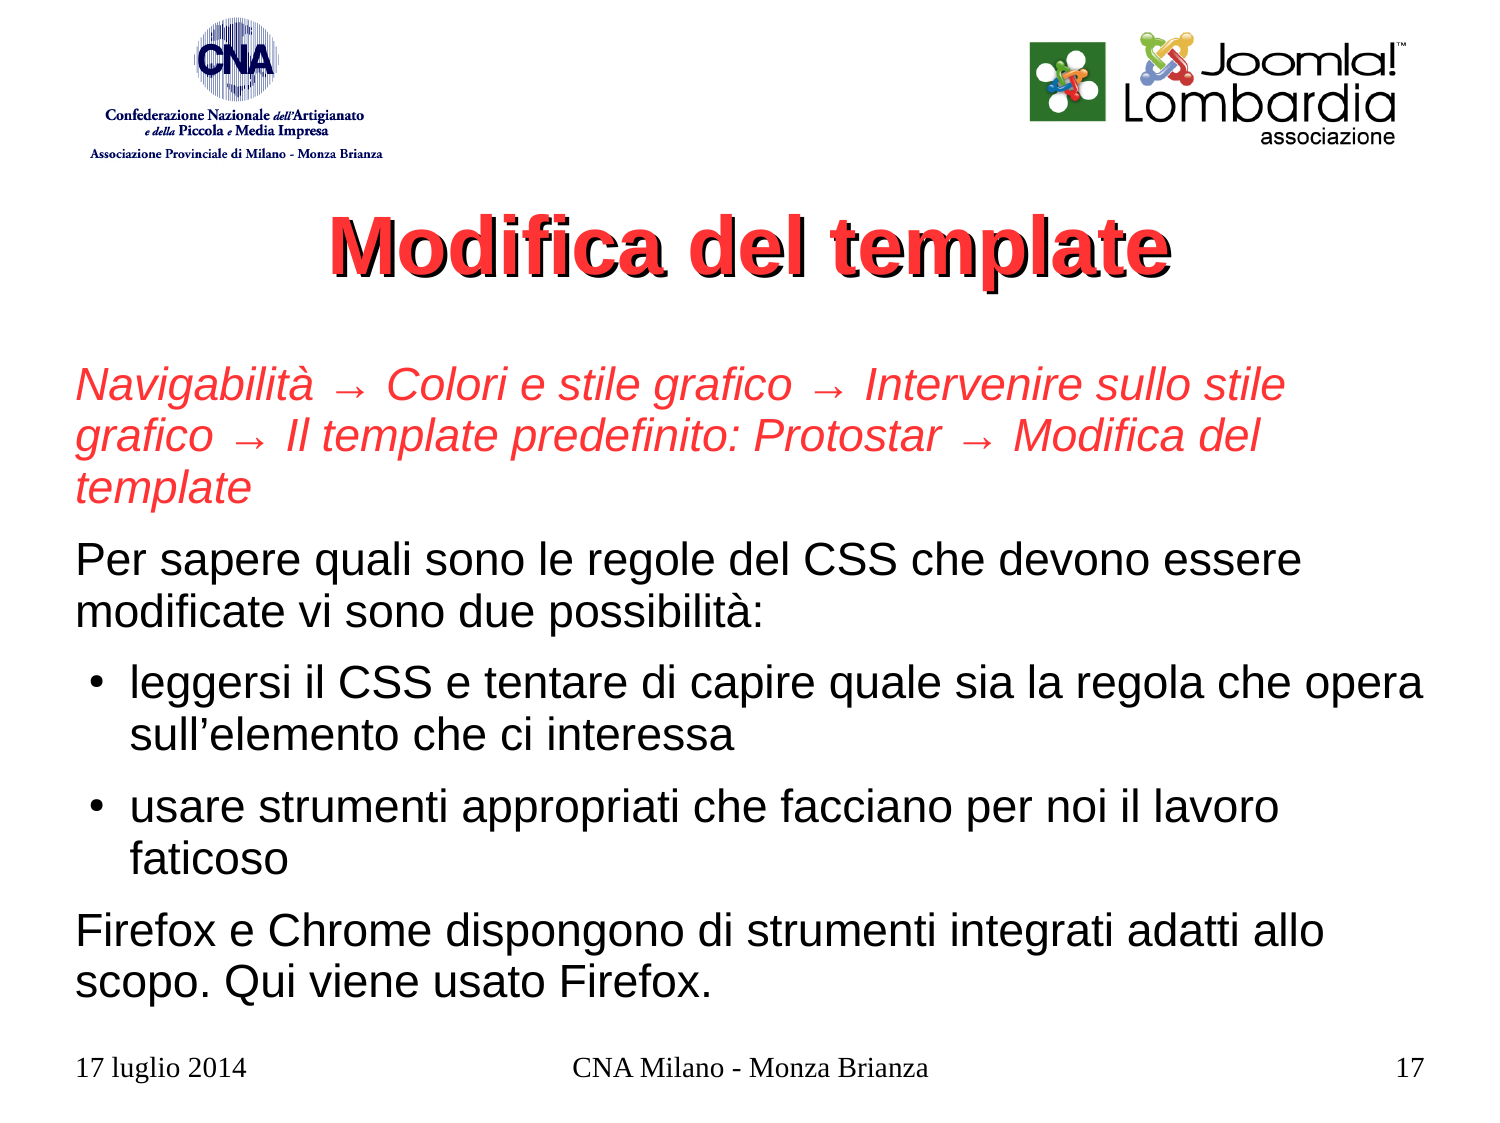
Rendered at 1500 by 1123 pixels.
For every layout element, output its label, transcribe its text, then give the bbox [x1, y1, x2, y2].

picture [1012, 21, 1426, 169]
title Modifica del template [75, 151, 1425, 339]
list Navigabilità → Colori e stile grafico → Intervenire sullo stile grafico → Il template predefinito: Protostar → Modifica del template Per sapere quali sono le regole del CSS che devono essere modificate vi sono due possibilità: leggersi il CSS e tentare di capire quale sia la regola che opera sull’elemento che ci interessa usare strumenti appropriati che facciano per noi il lavoro faticoso Firefox e Chrome dispongono di strumenti integrati adatti allo scopo. Qui viene usato Firefox. [75, 358, 1425, 1010]
picture [75, 10, 402, 151]
